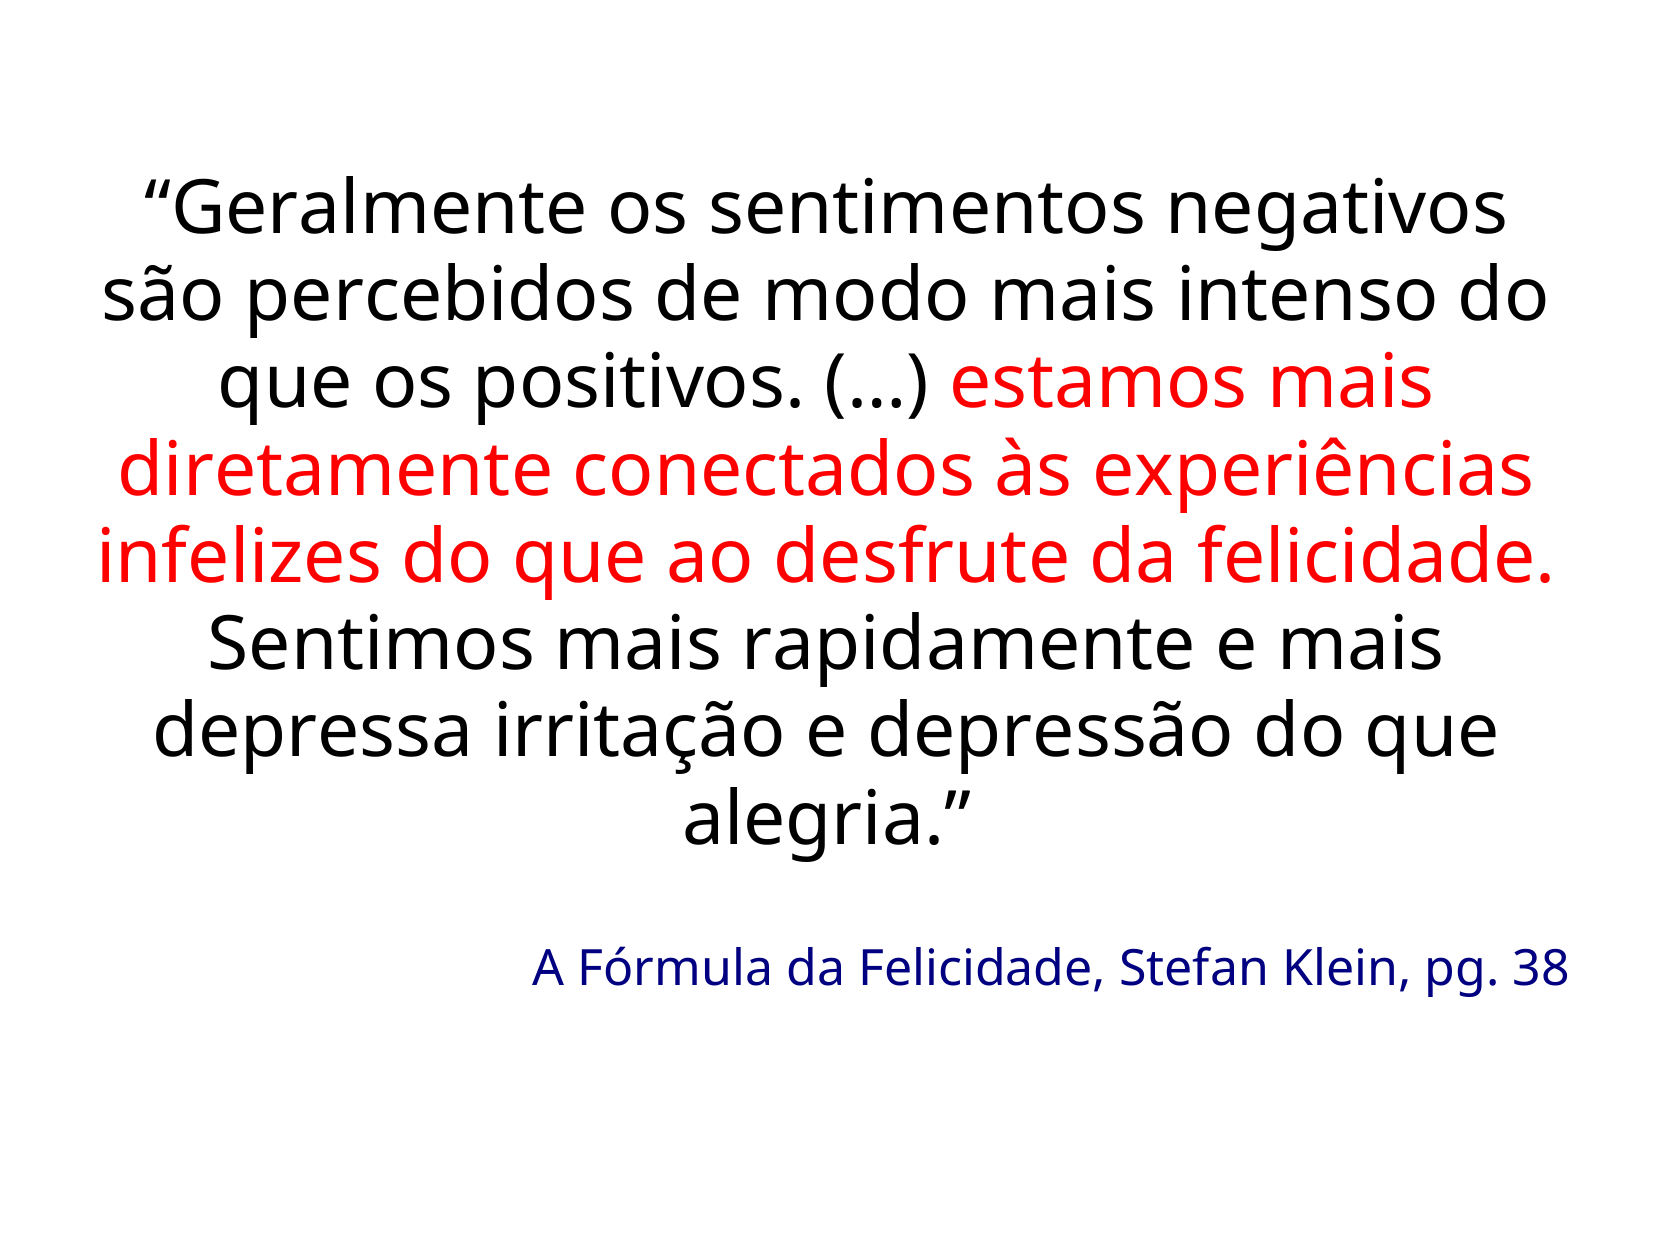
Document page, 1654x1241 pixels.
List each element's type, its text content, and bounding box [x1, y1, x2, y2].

text_box “Geralmente os sentimentos negativos são percebidos de modo mais intenso do que os positivos. (…) estamos mais diretamente conectados às experiências infelizes do que ao desfrute da felicidade. Sentimos mais rapidamente e mais depressa irritação e depressão do que alegria.” A Fórmula da Felicidade, Stefan Klein, pg. 38 [82, 49, 1571, 1109]
